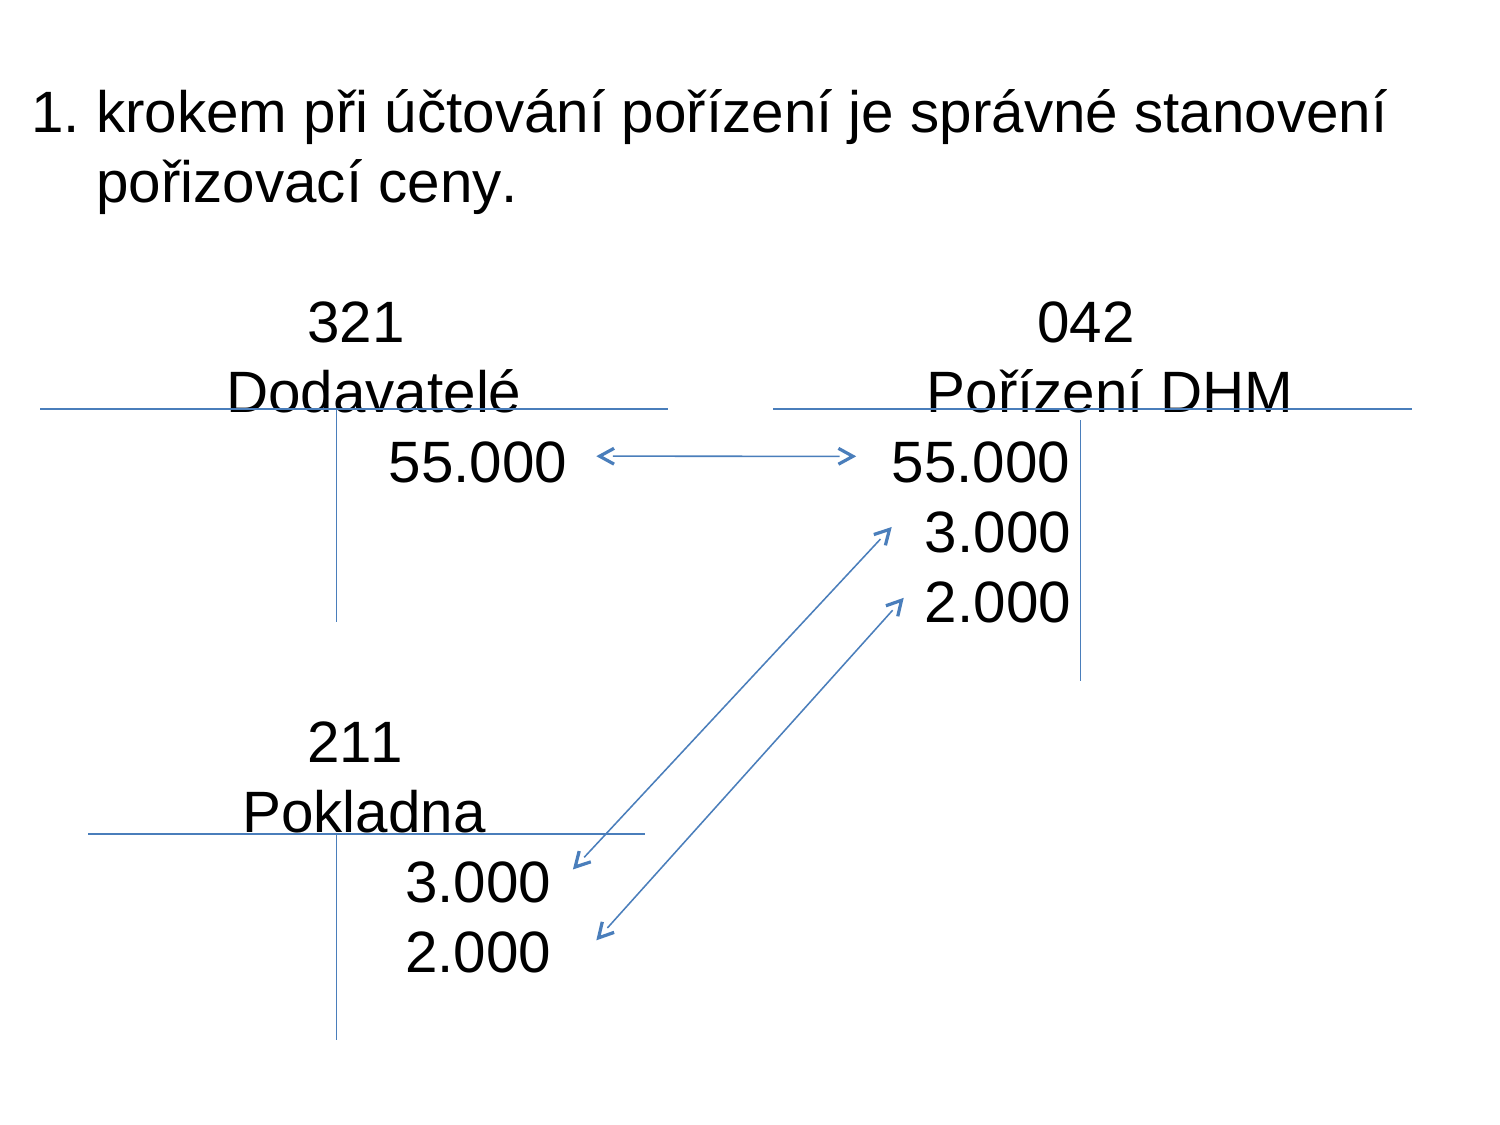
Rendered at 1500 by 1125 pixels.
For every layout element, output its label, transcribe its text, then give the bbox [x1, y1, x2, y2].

text_box 1. krokem při účtování pořízení je správné stanovení pořizovací ceny. 321 042 Dodavatelé Pořízení DHM 55.000 55.000 3.000 2.000 211 Pokladna 3.000 2.000 [16, 66, 1483, 1062]
